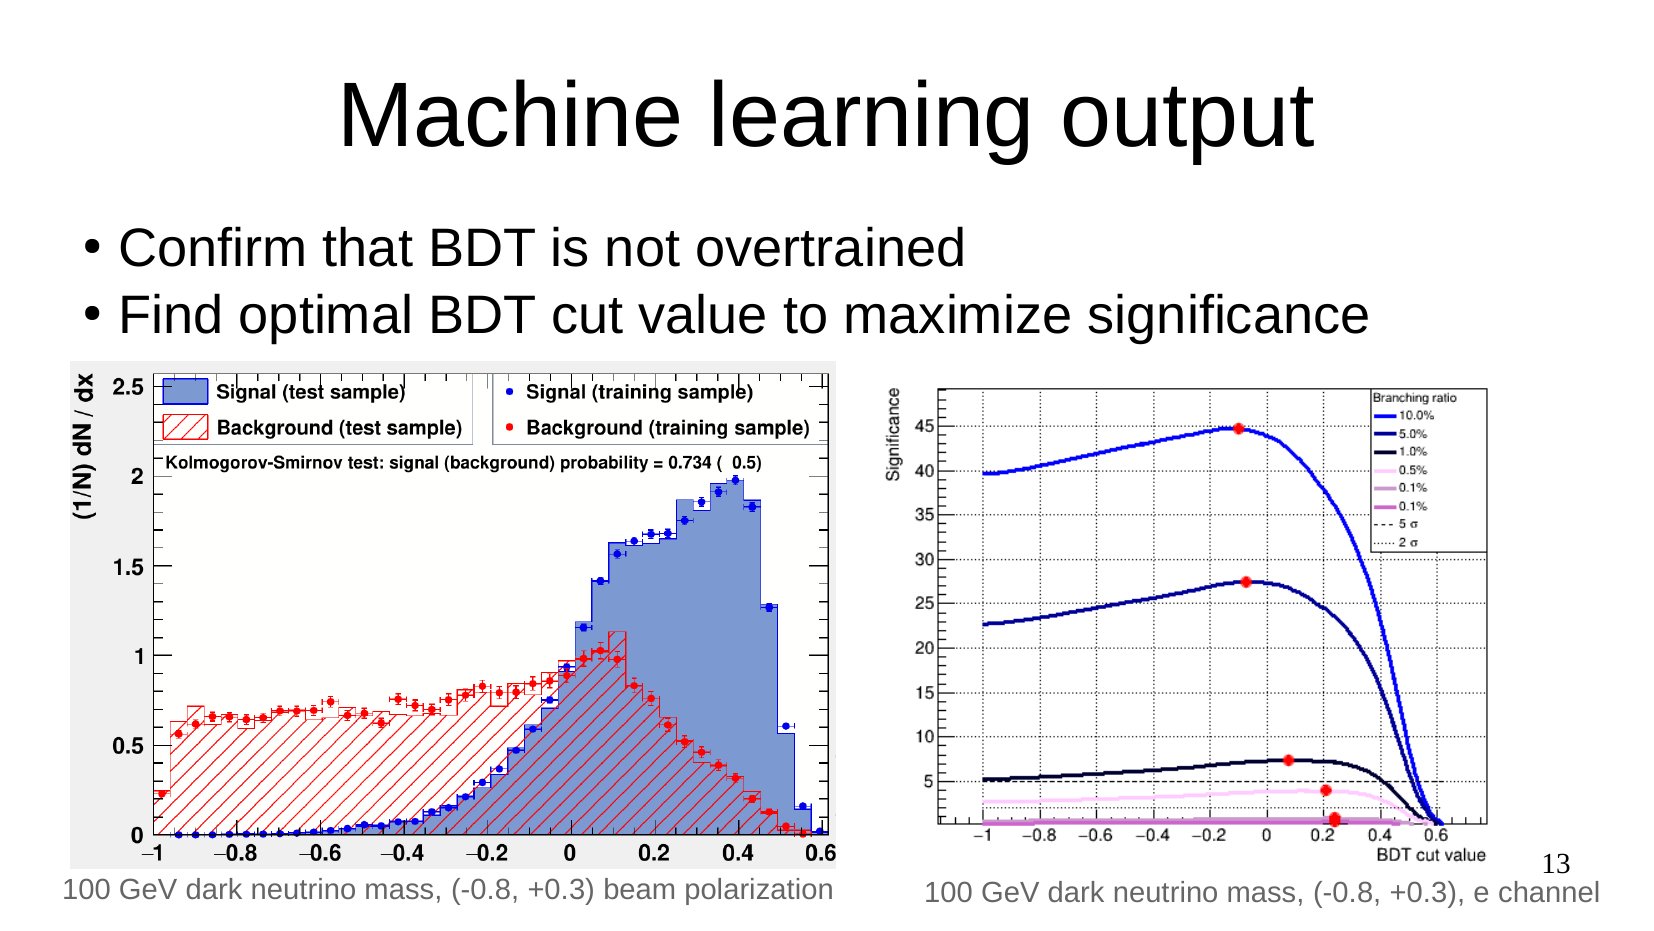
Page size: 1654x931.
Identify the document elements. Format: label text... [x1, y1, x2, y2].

subtitle Confirm that BDT is not overtrained Find optimal BDT cut value to maximize significance [82, 217, 1571, 868]
title Machine learning output [82, 37, 1571, 193]
text_box 100 GeV dark neutrino mass, (-0.8, +0.3), e channel [909, 868, 1625, 931]
picture [874, 377, 1524, 896]
picture [70, 361, 836, 865]
text_box 100 GeV dark neutrino mass, (-0.8, +0.3) beam polarization [47, 865, 880, 928]
